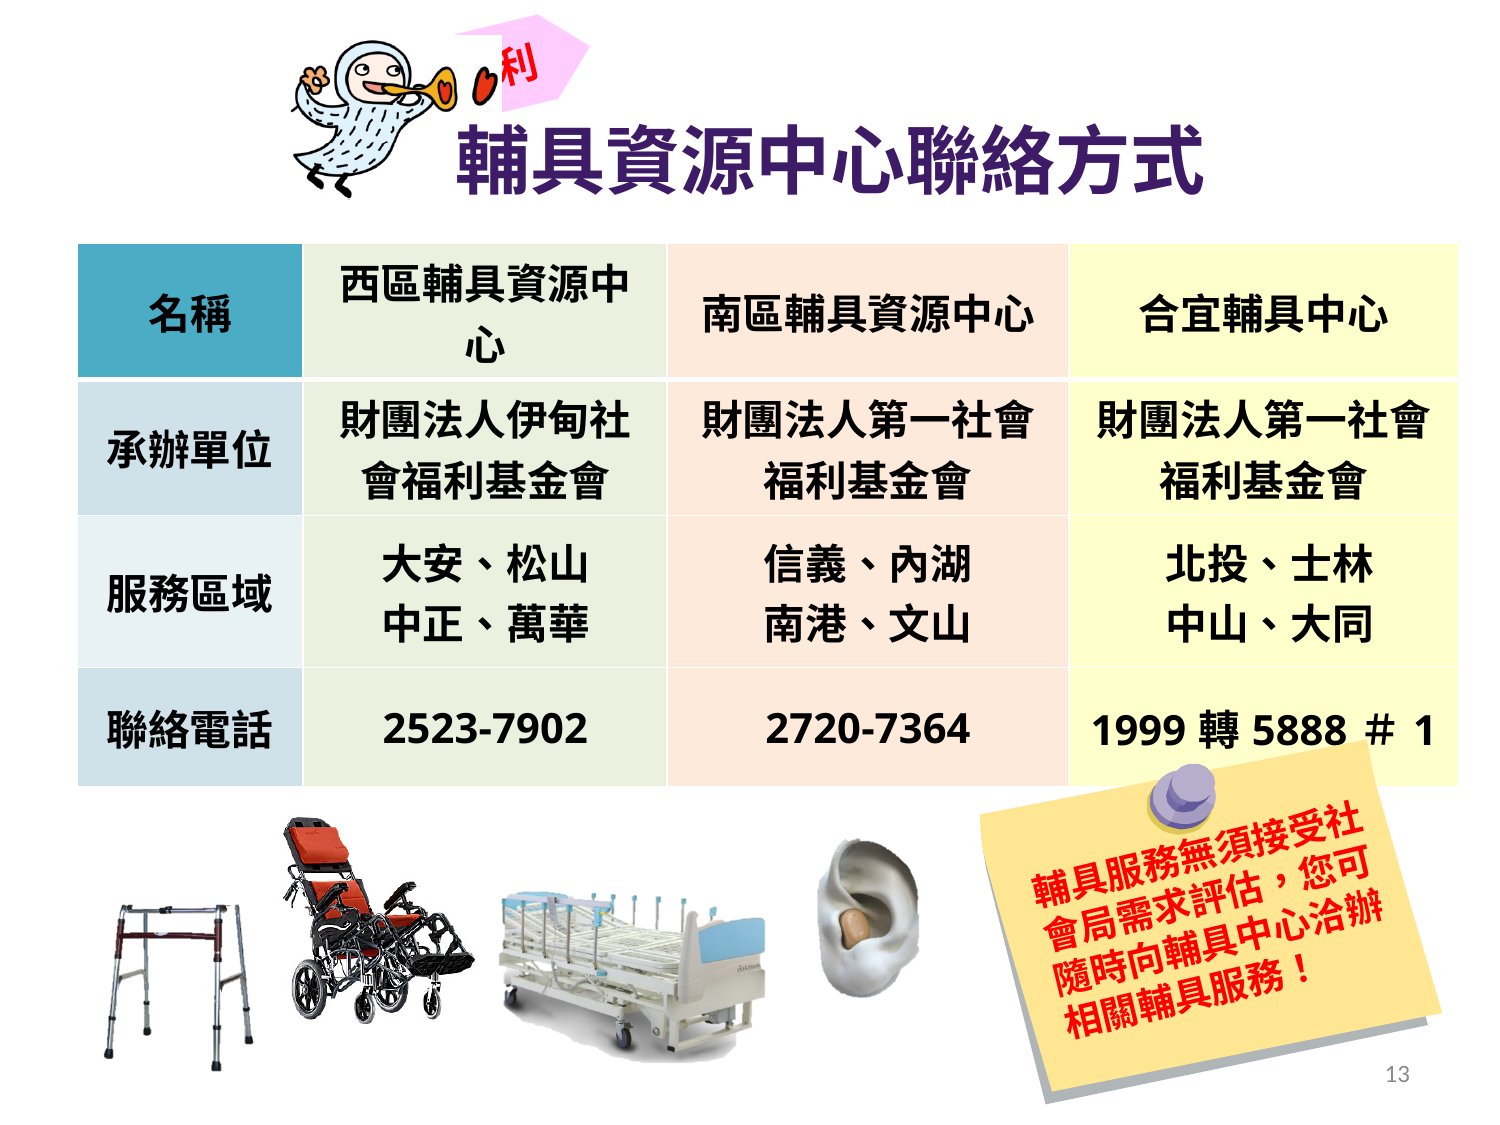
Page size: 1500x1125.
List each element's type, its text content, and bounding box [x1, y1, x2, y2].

text_box 第2類福利 [453, 14, 591, 81]
picture [71, 798, 935, 1125]
table_cell 1999轉5888＃1 [1070, 668, 1458, 786]
table_cell 財團法人第一社會 福利基金會 [668, 382, 1068, 515]
table_cell 大安、松山 中正、萬華 [304, 516, 666, 667]
table_cell 信義、內湖 南港、文山 [668, 516, 1068, 667]
title 輔具資源中心聯絡方式 [440, 81, 1268, 236]
table_cell 財團法人第一社會 福利基金會 [1070, 382, 1458, 515]
table_cell 聯絡電話 [78, 668, 302, 786]
text_box 輔具服務無須接受社會局需求評估，您可隨時向輔具中心洽辦相關輔具服務！ [1011, 781, 1417, 1057]
table_header 合宜輔具中心 [1070, 244, 1458, 377]
table_cell 2720-7364 [668, 668, 1068, 786]
table_header 西區輔具資源中心 [304, 244, 666, 377]
slide_number <編號> [1074, 1042, 1425, 1103]
picture [289, 35, 502, 200]
picture [978, 738, 1444, 1106]
table_cell 財團法人伊甸社會福利基金會 [304, 382, 666, 515]
table_cell 服務區域 [78, 516, 302, 667]
table_cell 2523-7902 [304, 668, 666, 786]
table_cell 承辦單位 [78, 382, 302, 515]
table_cell 北投、士林 中山、大同 [1070, 516, 1458, 667]
table_header 名稱 [78, 244, 302, 377]
table_header 南區輔具資源中心 [668, 244, 1068, 377]
